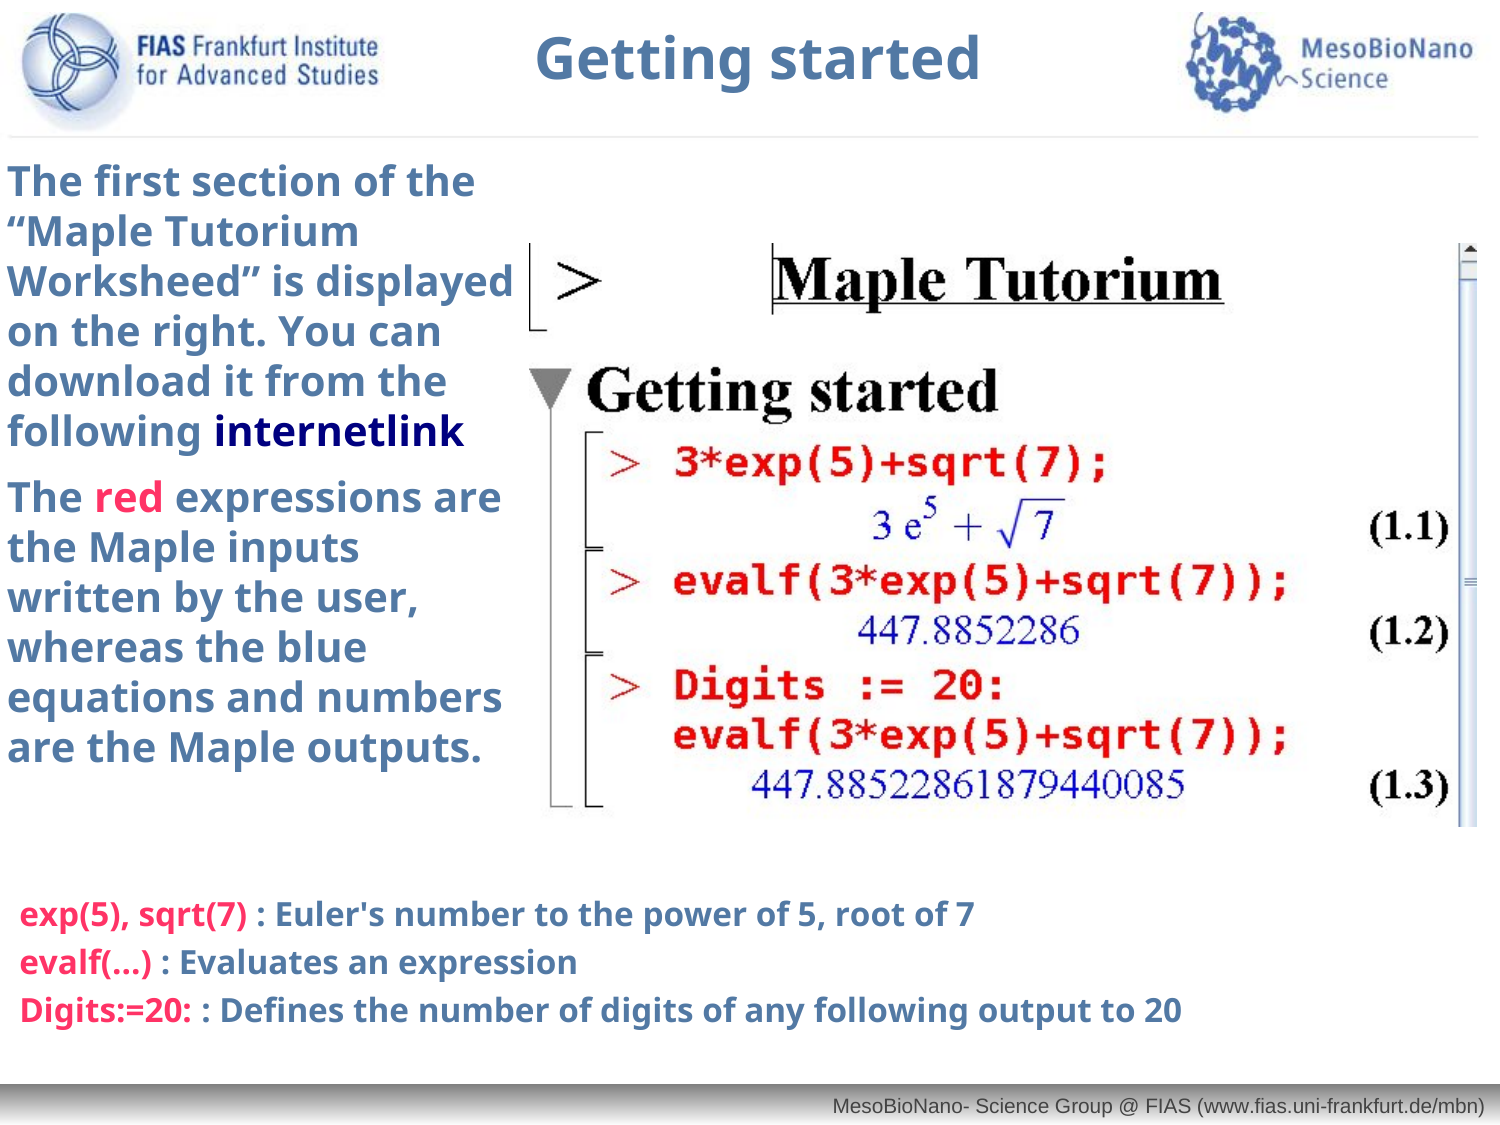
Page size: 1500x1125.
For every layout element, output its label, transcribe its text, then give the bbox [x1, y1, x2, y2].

picture [532, 243, 1477, 827]
text_box The first section of the “Maple Tutorium Worksheed” is displayed on the right. You can download it from the following internetlink The red expressions are the Maple inputs written by the user, whereas the blue equations and numbers are the Maple outputs. [0, 147, 532, 886]
text_box exp(5), sqrt(7) : Euler's number to the power of 5, root of 7 evalf(...) : Evaluates an expression Digits:=20: : Defines the number of digits of any following output to 20 [4, 885, 1500, 1038]
title Getting started [0, 0, 1499, 142]
